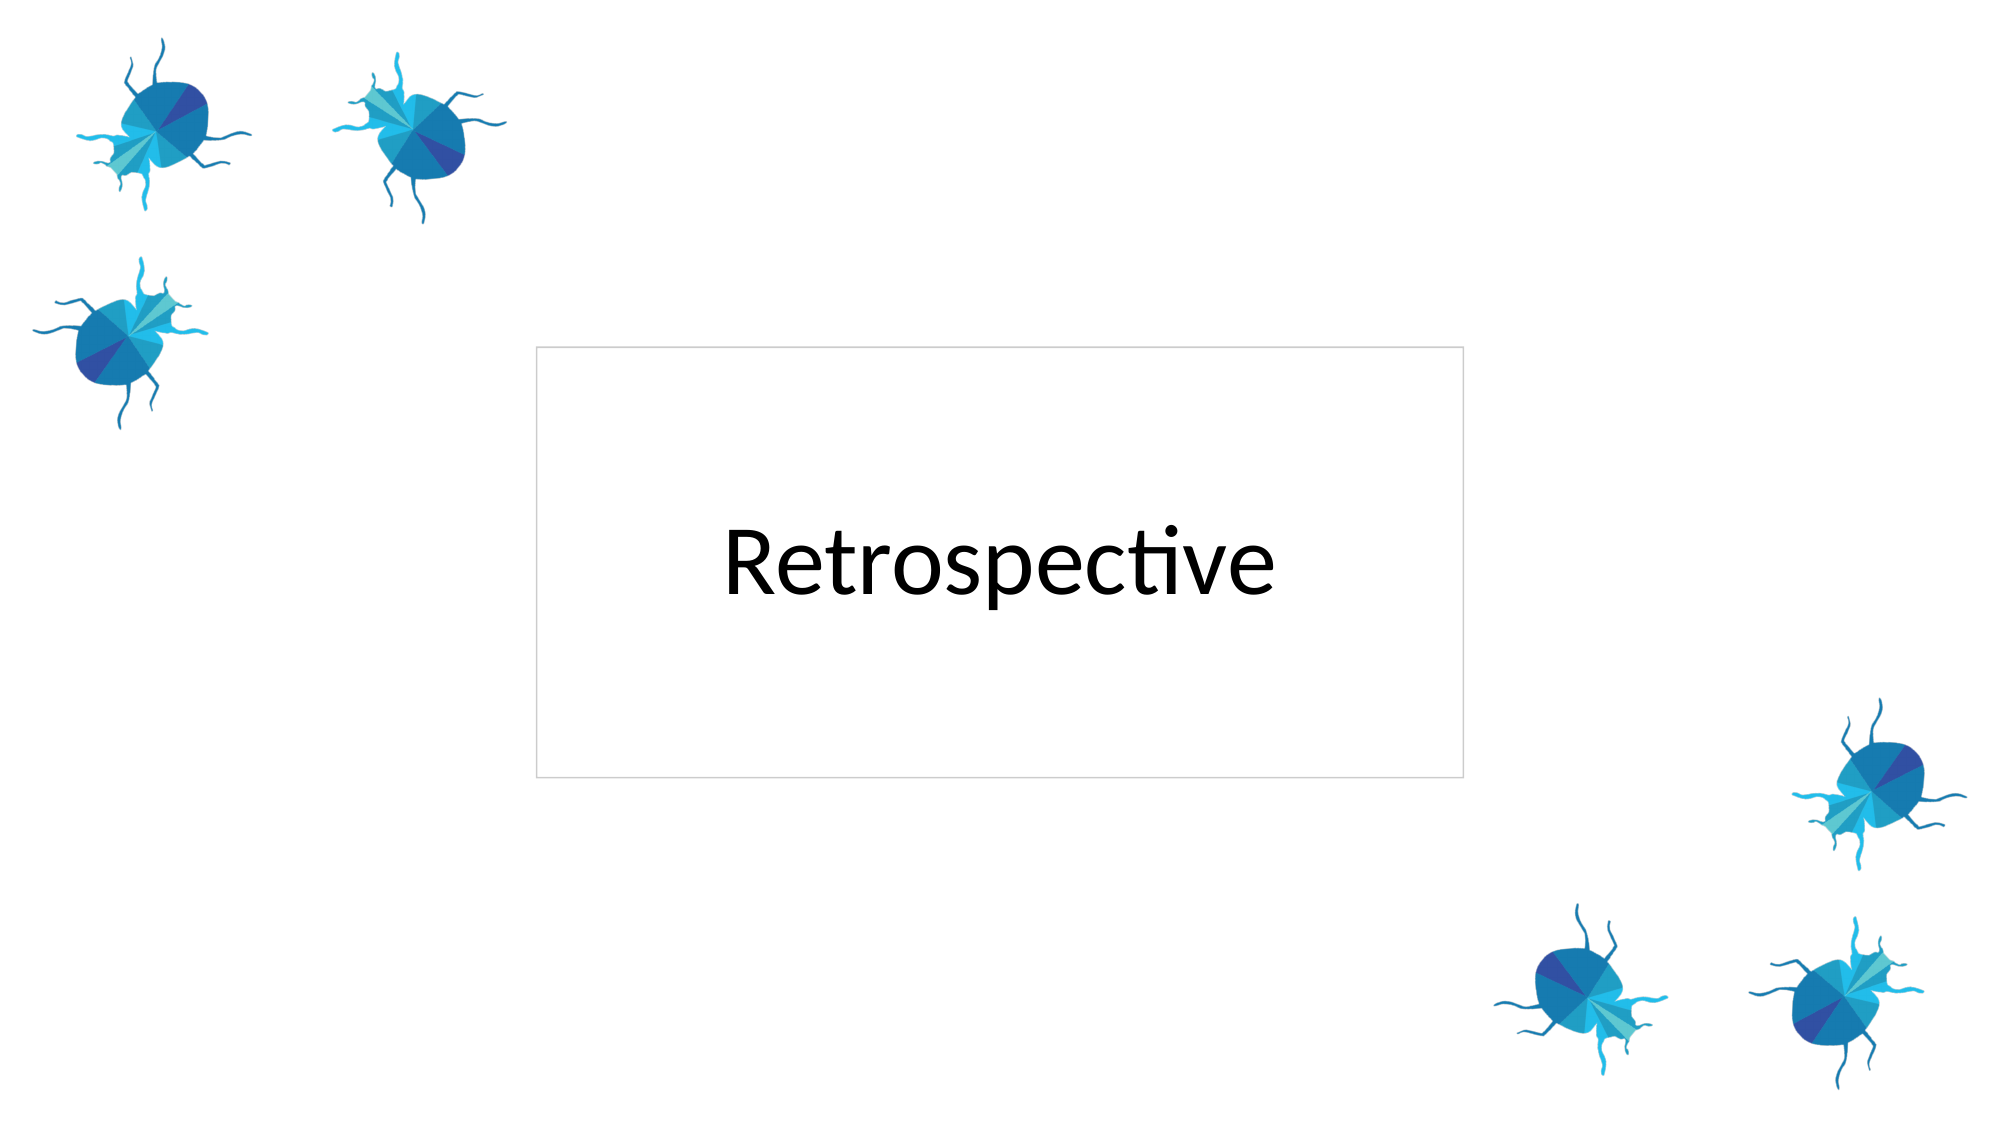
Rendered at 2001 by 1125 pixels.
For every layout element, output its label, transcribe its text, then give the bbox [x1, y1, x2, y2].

title Retrospective [540, 453, 1460, 672]
picture [1459, 663, 2000, 1125]
text_box [536, 347, 1464, 778]
picture [0, 2, 541, 464]
